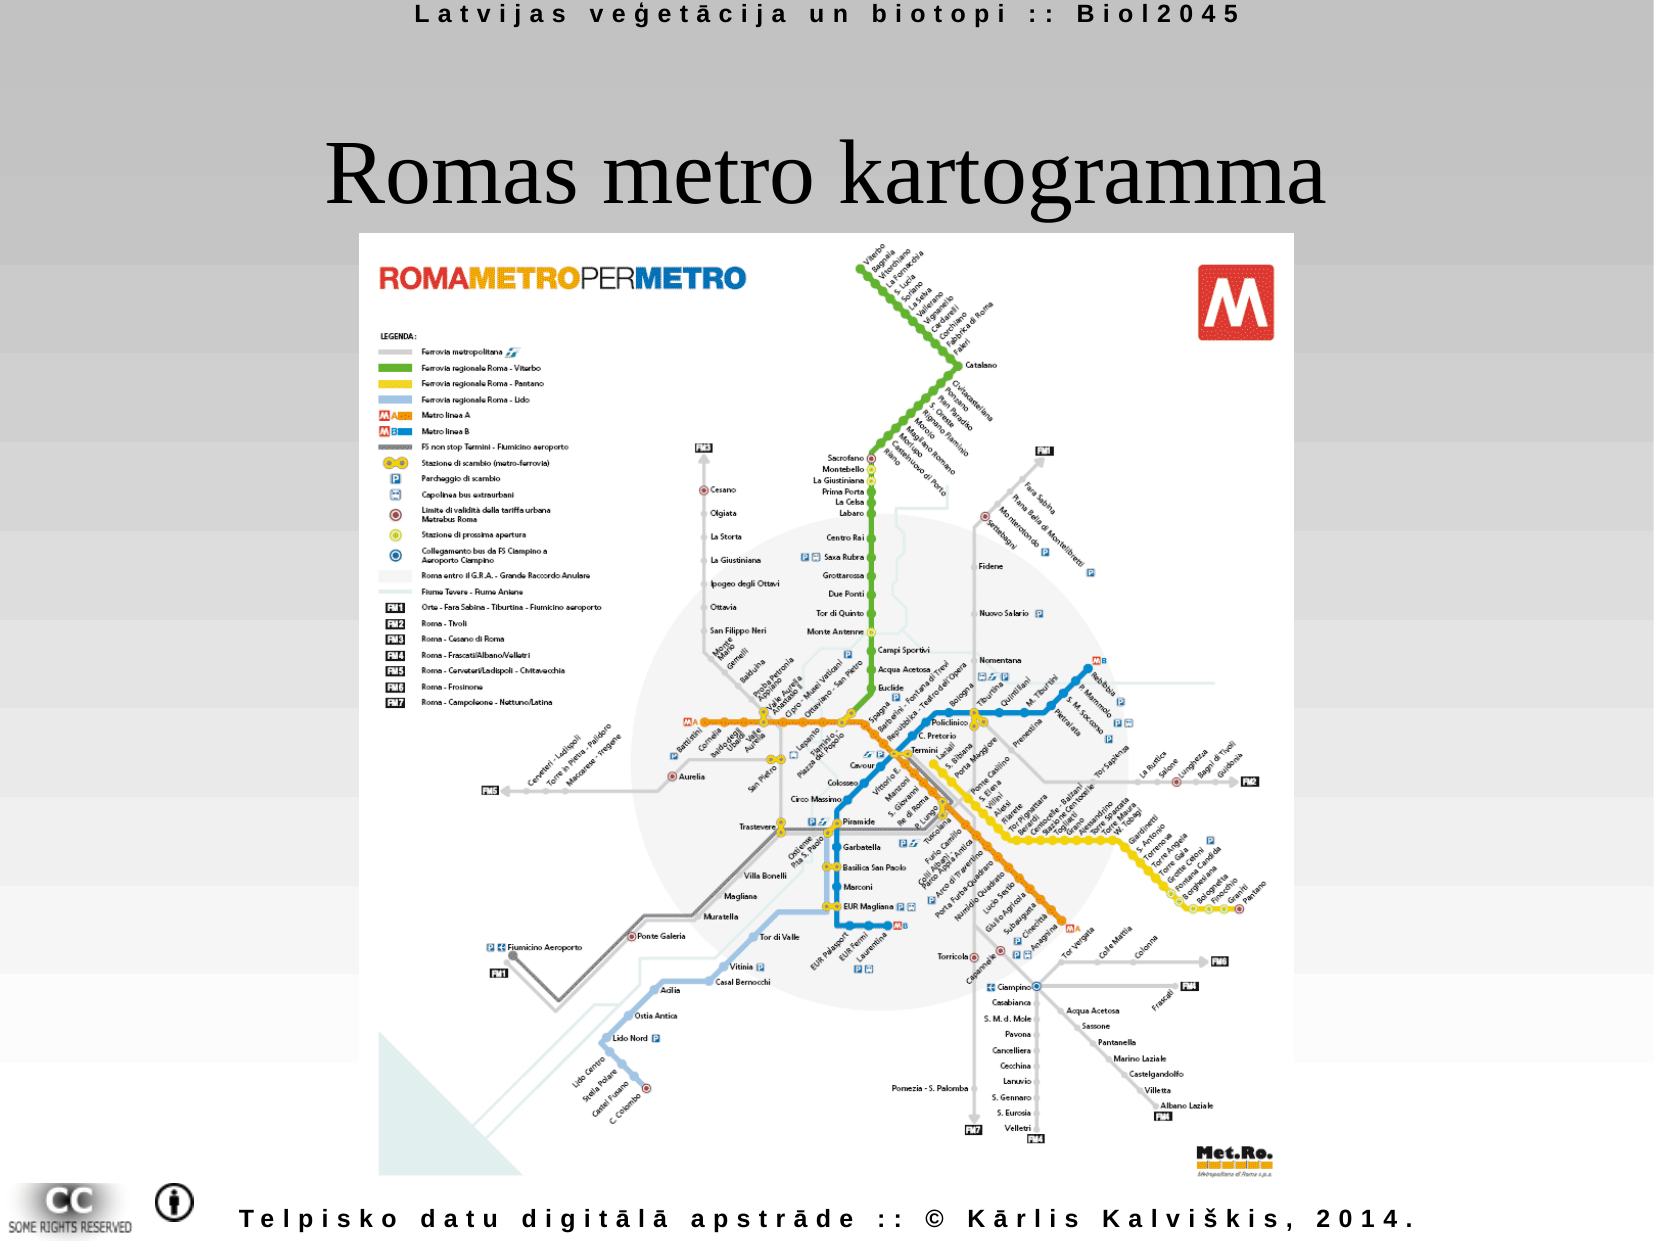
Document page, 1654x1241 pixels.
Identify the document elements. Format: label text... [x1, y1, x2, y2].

title Romas metro kartogramma [29, 49, 1625, 296]
picture [0, 0, 1654, 1241]
